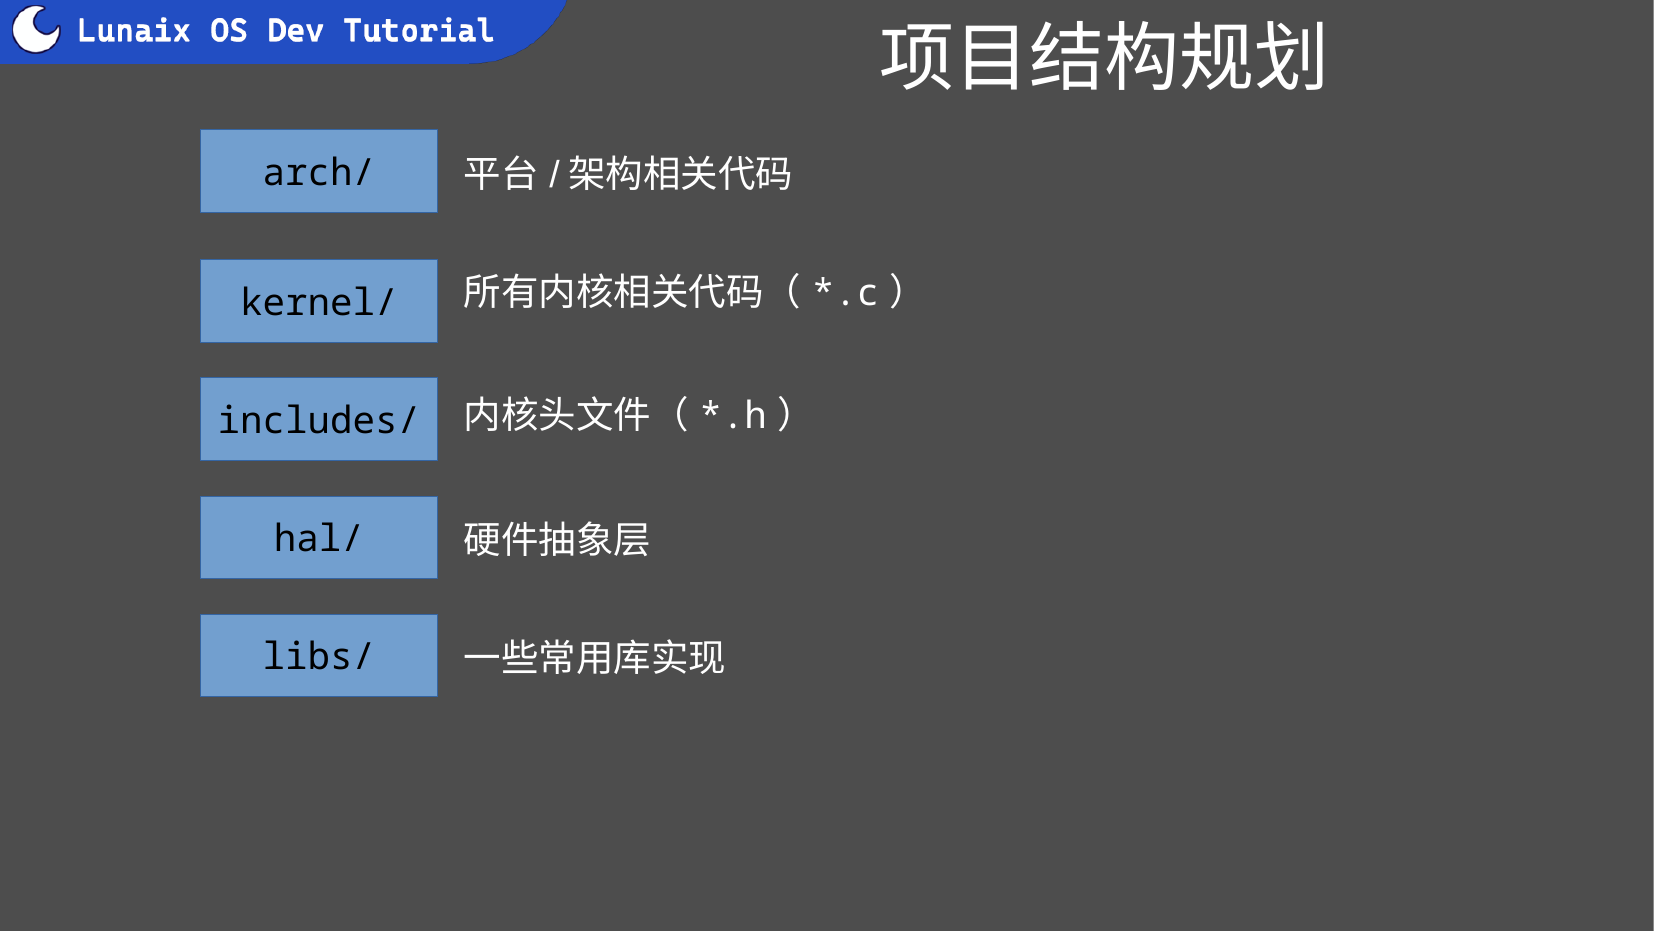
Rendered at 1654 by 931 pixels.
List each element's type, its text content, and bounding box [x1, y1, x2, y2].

text_box includes/ [200, 377, 438, 461]
text_box arch/ [200, 129, 438, 213]
text_box 内核头文件（*.h） [448, 377, 875, 455]
text_box hal/ [200, 496, 438, 579]
text_box 所有内核相关代码（*.c） [448, 254, 981, 343]
text_box 一些常用库实现 [448, 620, 875, 697]
text_box libs/ [200, 614, 438, 697]
text_box 硬件抽象层 [448, 502, 875, 579]
text_box kernel/ [200, 259, 438, 343]
text_box 平台/架构相关代码 [448, 136, 875, 213]
title 项目结构规划 [566, 0, 1642, 107]
picture [0, 0, 1654, 931]
